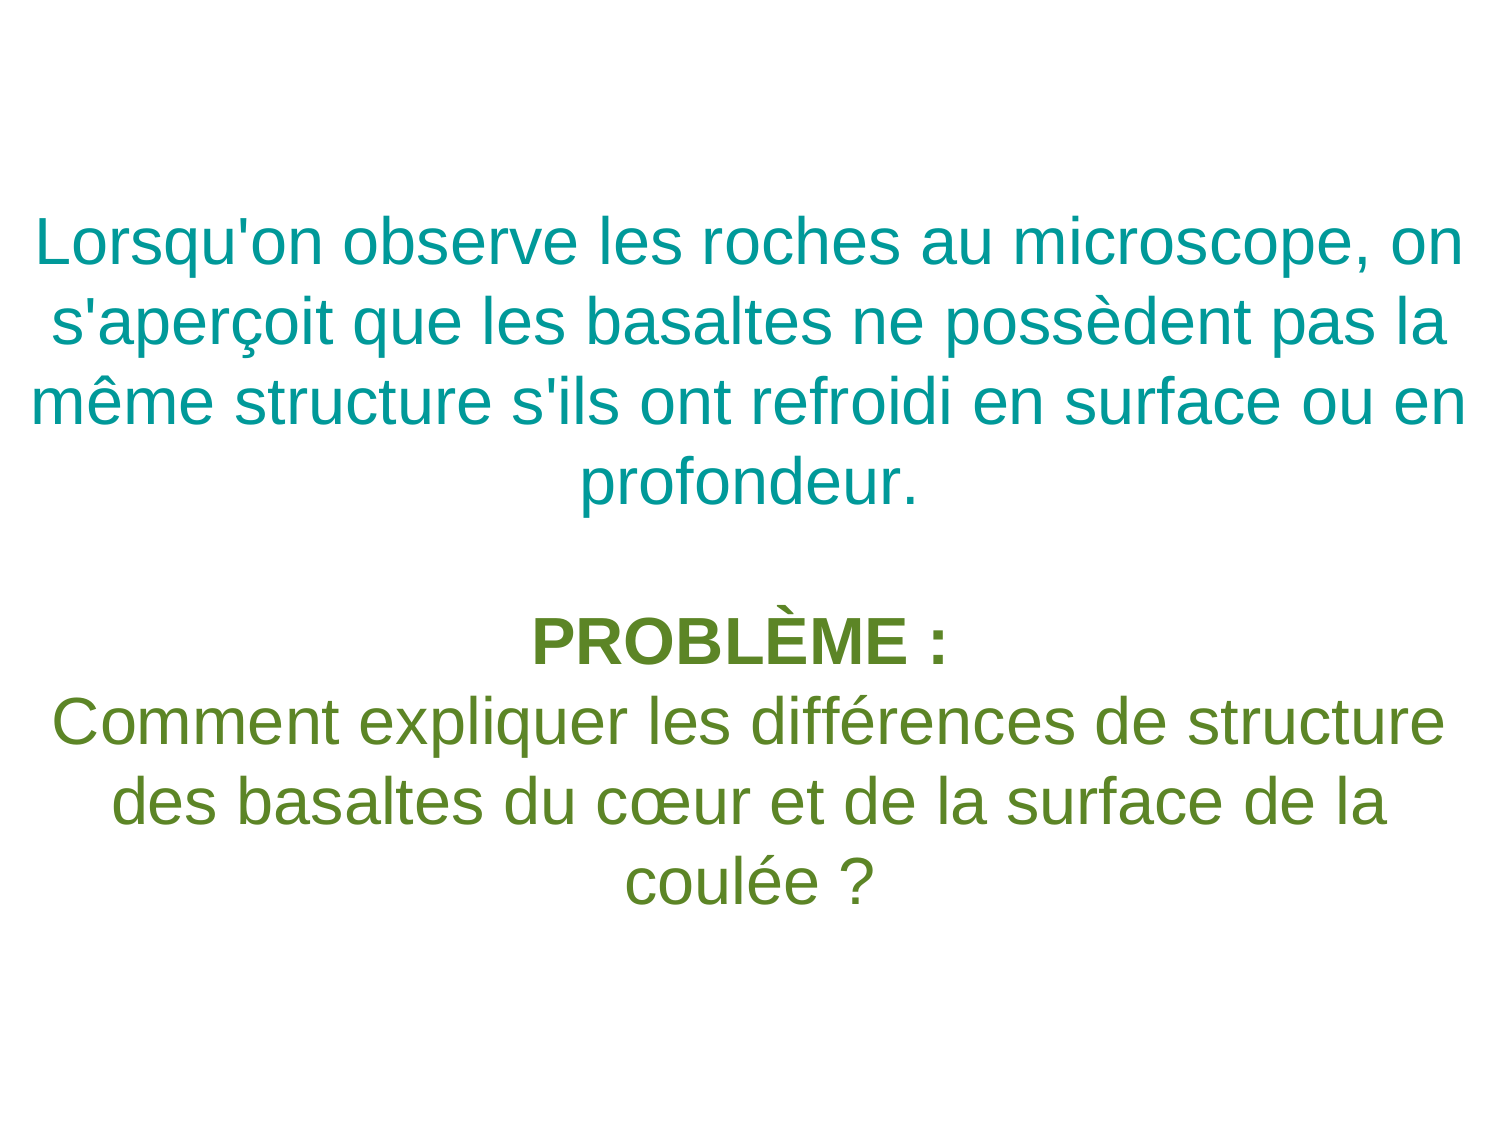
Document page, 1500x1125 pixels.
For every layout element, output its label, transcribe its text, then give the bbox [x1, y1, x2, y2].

text_box Lorsqu'on observe les roches au microscope, on s'aperçoit que les basaltes ne possèdent pas la même structure s'ils ont refroidi en surface ou en profondeur. PROBLÈME : Comment expliquer les différences de structure des basaltes du cœur et de la surface de la coulée ? [0, 190, 1500, 926]
